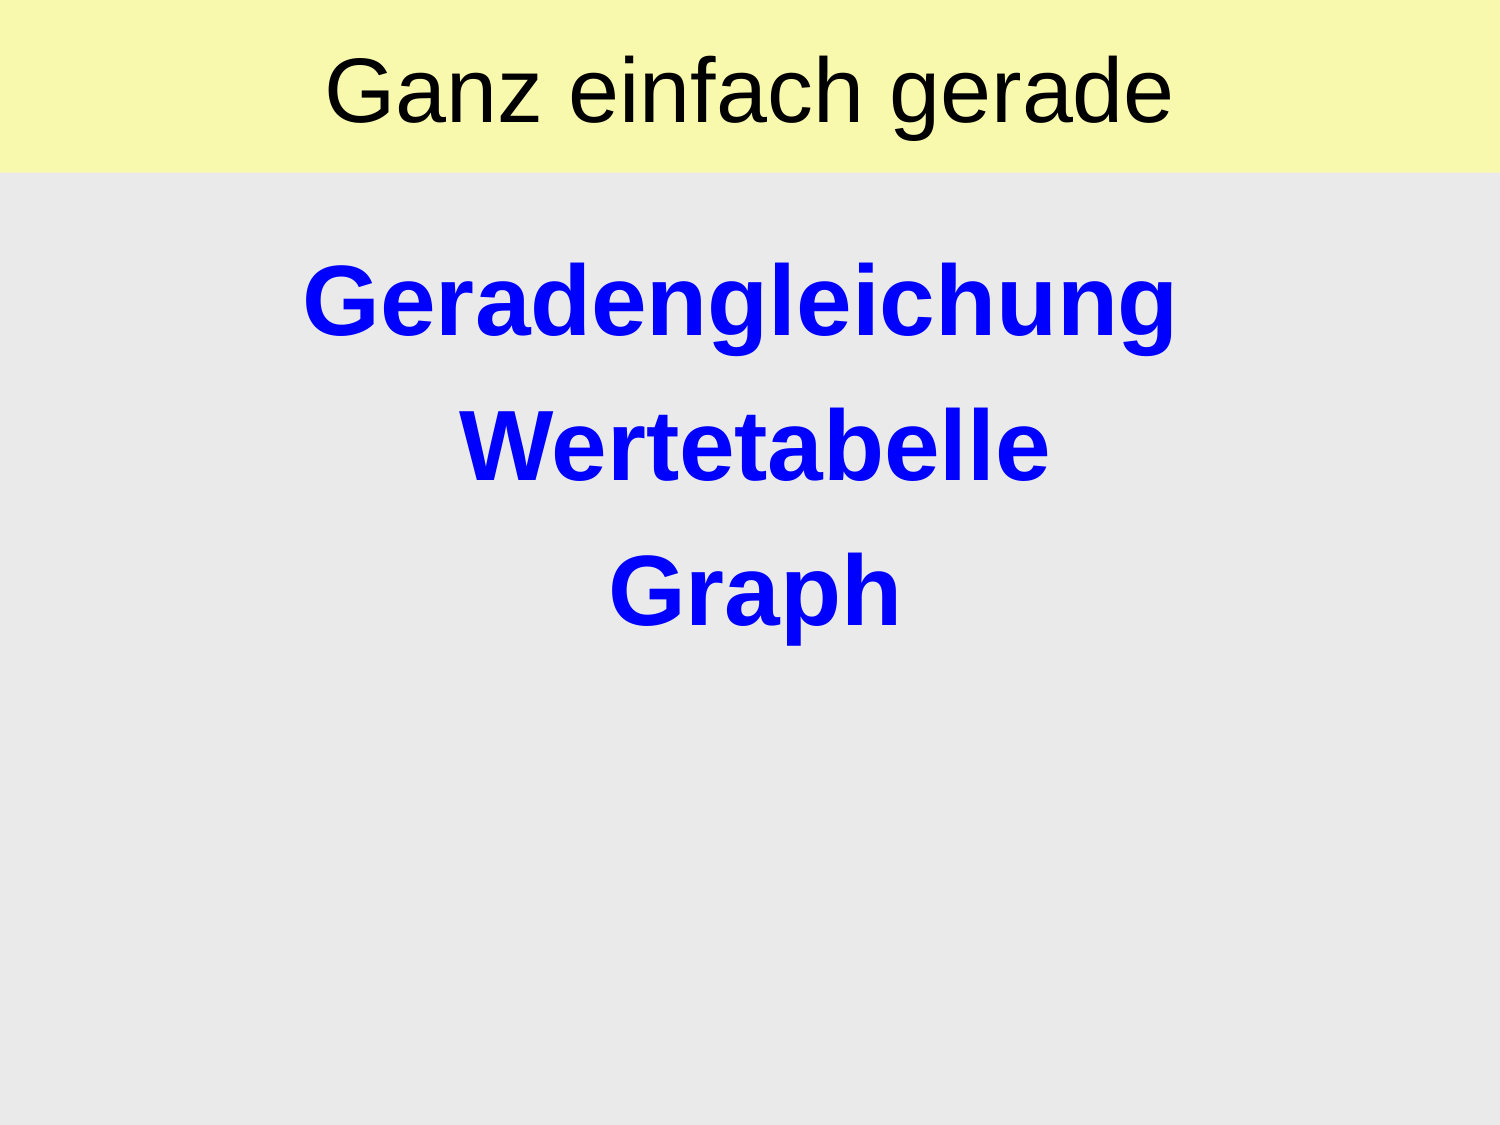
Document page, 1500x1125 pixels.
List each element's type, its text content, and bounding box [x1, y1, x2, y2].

subtitle Geradengleichung Wertetabelle Graph [230, 227, 1281, 516]
